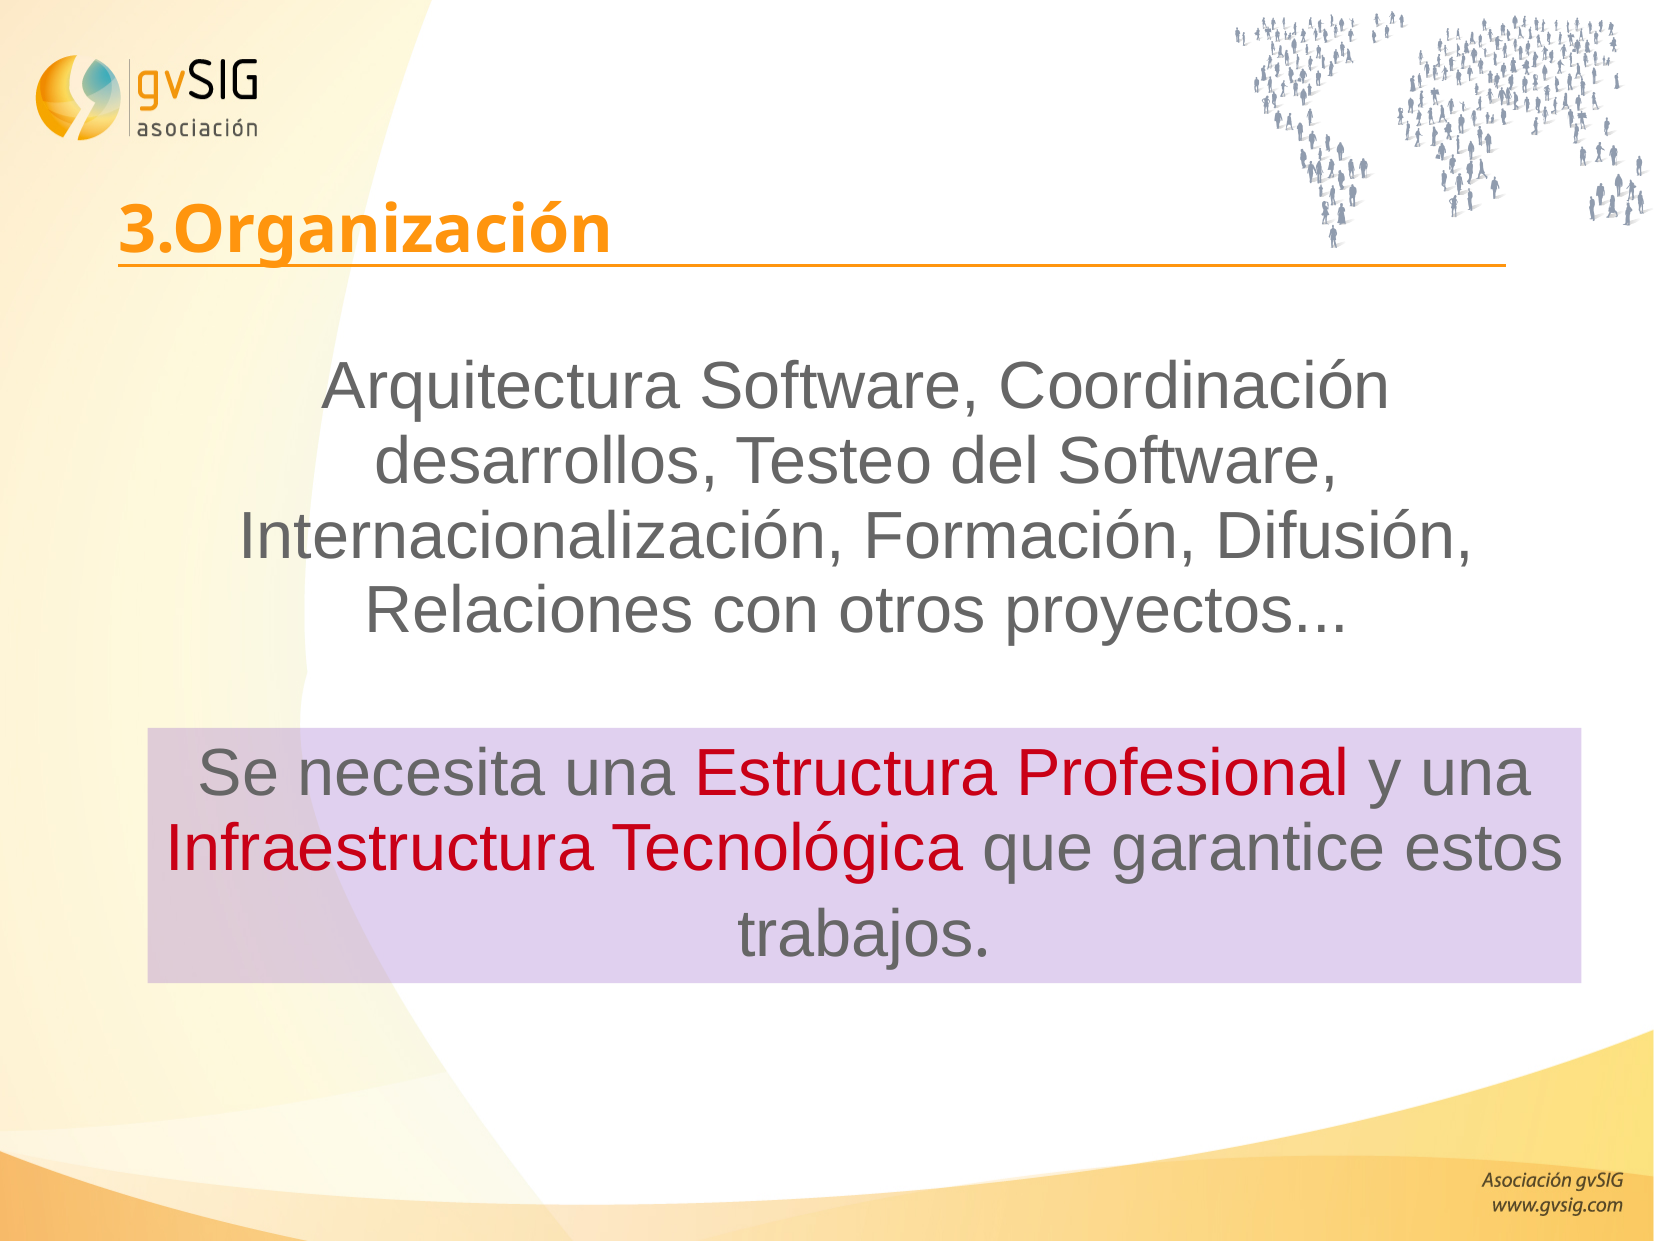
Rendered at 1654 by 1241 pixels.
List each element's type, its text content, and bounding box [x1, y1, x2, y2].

picture [0, 0, 1654, 1241]
text_box Arquitectura Software, Coordinación desarrollos, Testeo del Software, Internacionalización, Formación, Difusión, Relaciones con otros proyectos... [177, 340, 1537, 655]
text_box Se necesita una Estructura Profesional y una Infraestructura Tecnológica que garantice estos trabajos. [147, 727, 1582, 975]
title 3.Organización [118, 177, 1607, 276]
